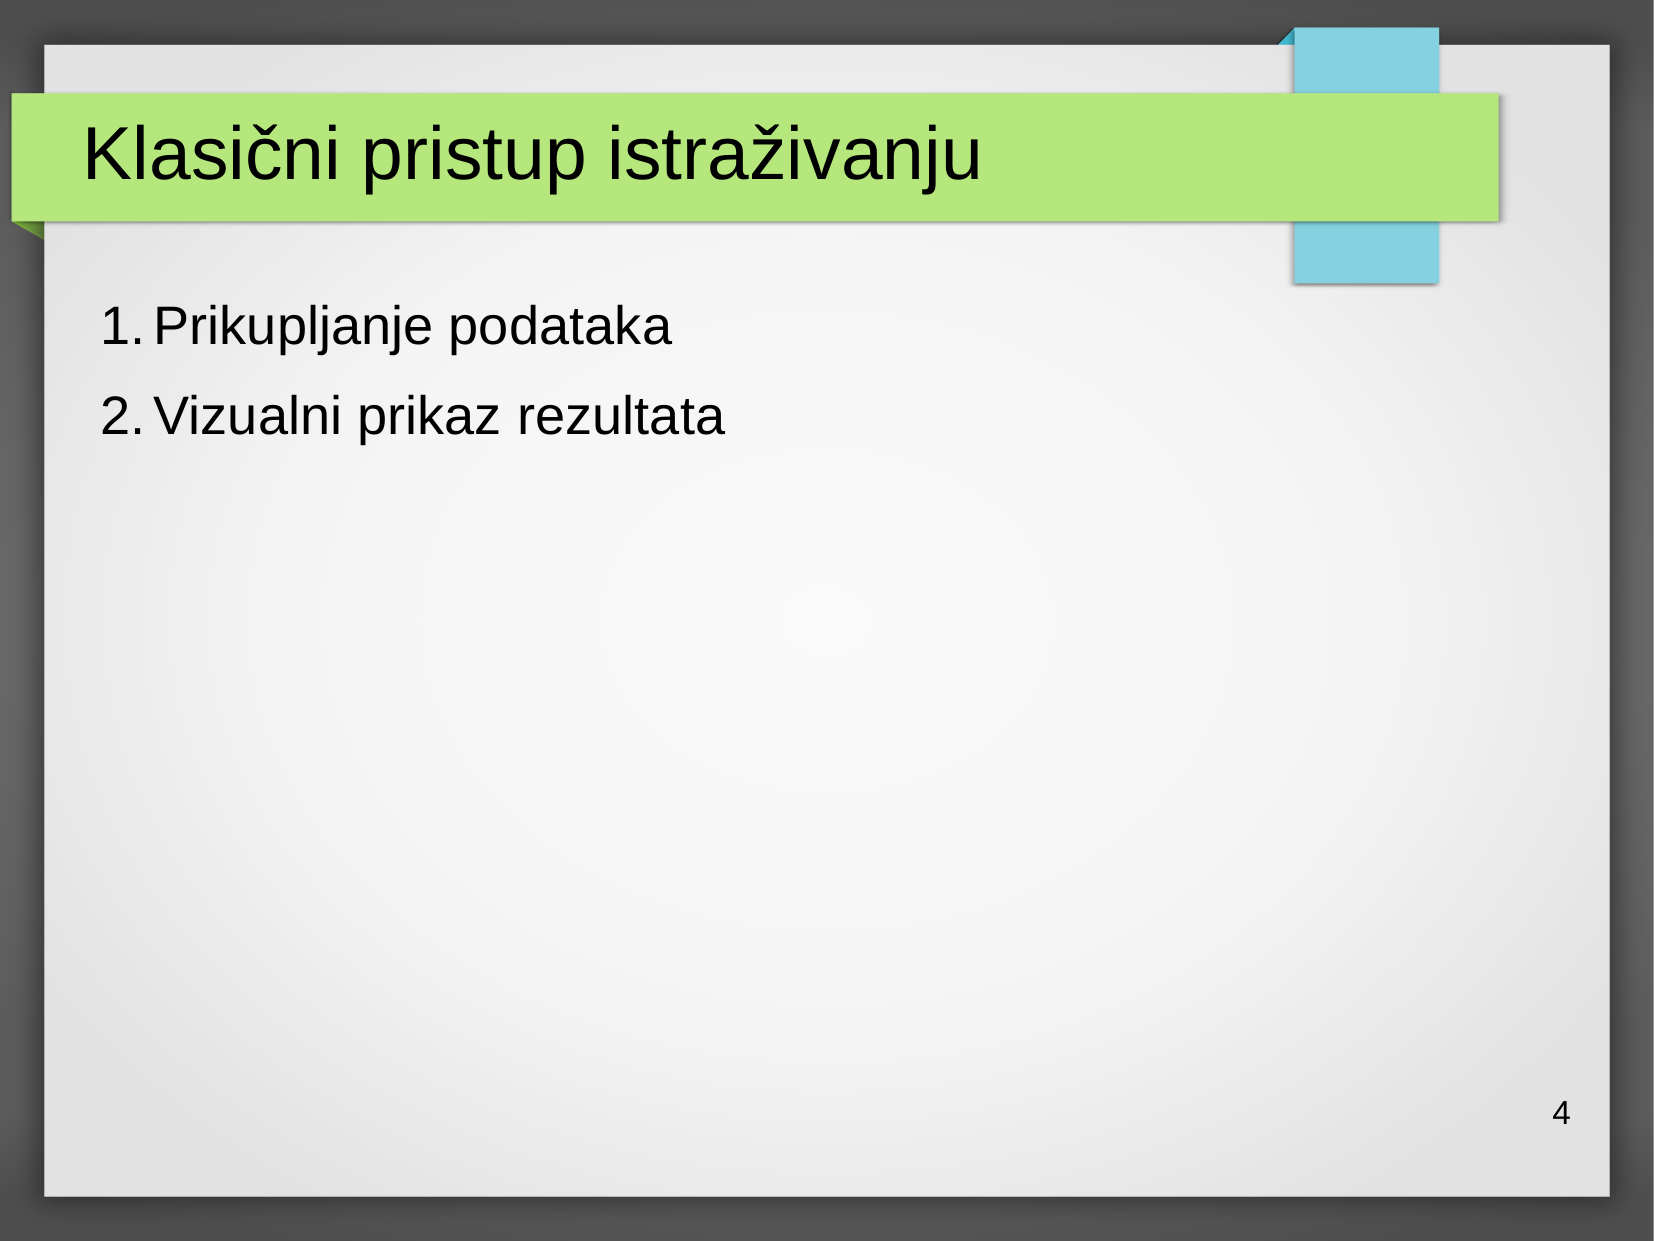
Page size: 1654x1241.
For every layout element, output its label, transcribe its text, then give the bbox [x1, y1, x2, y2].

title Klasični pristup istraživanju [82, 94, 1264, 213]
list Prikupljanje podataka Vizualni prikaz rezultata [82, 295, 1571, 1015]
picture [0, 0, 1654, 1241]
